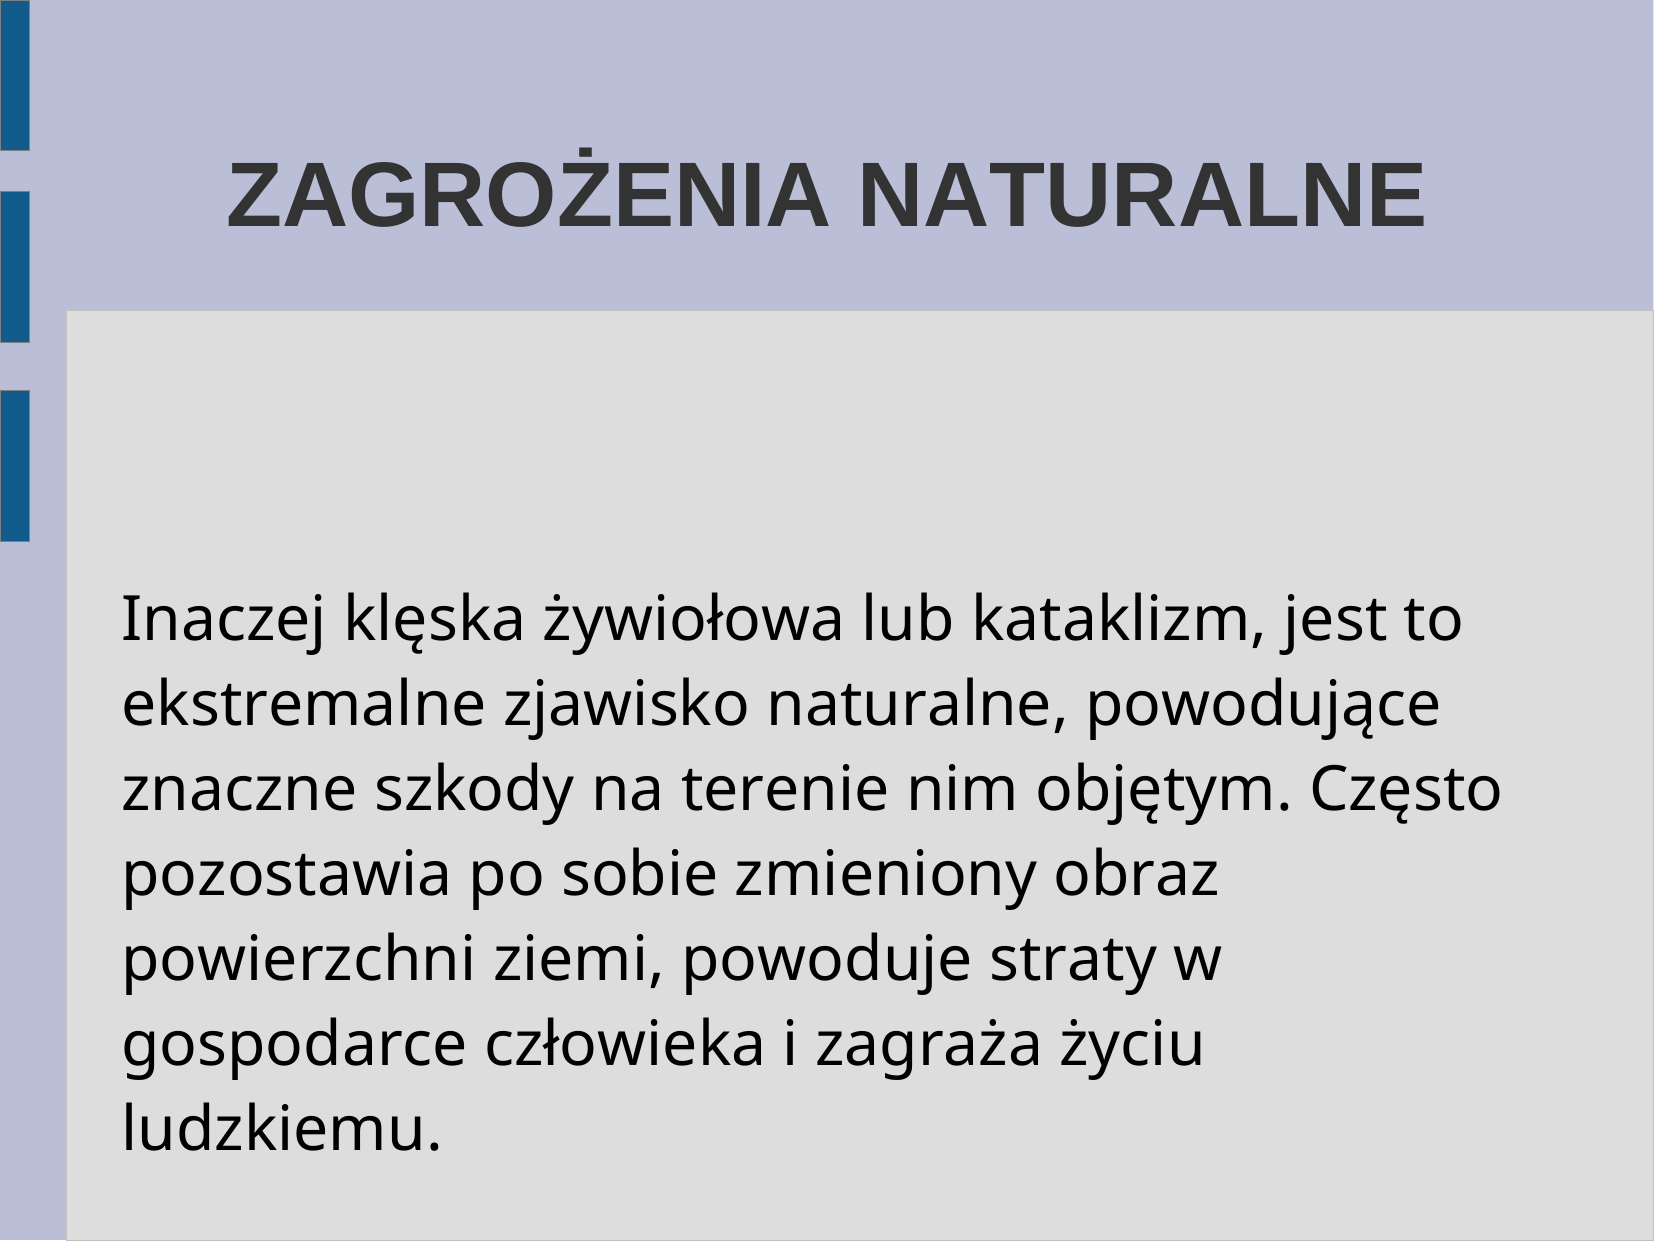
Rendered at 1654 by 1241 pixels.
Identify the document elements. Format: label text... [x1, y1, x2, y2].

title ZAGROŻENIA NATURALNE [121, 91, 1534, 299]
list Inaczej klęska żywiołowa lub kataklizm, jest to ekstremalne zjawisko naturalne, powodujące znaczne szkody na terenie nim objętym. Często pozostawia po sobie zmieniony obraz powierzchni ziemi, powoduje straty w gospodarce człowieka i zagraża życiu ludzkiemu. [121, 344, 1534, 1127]
